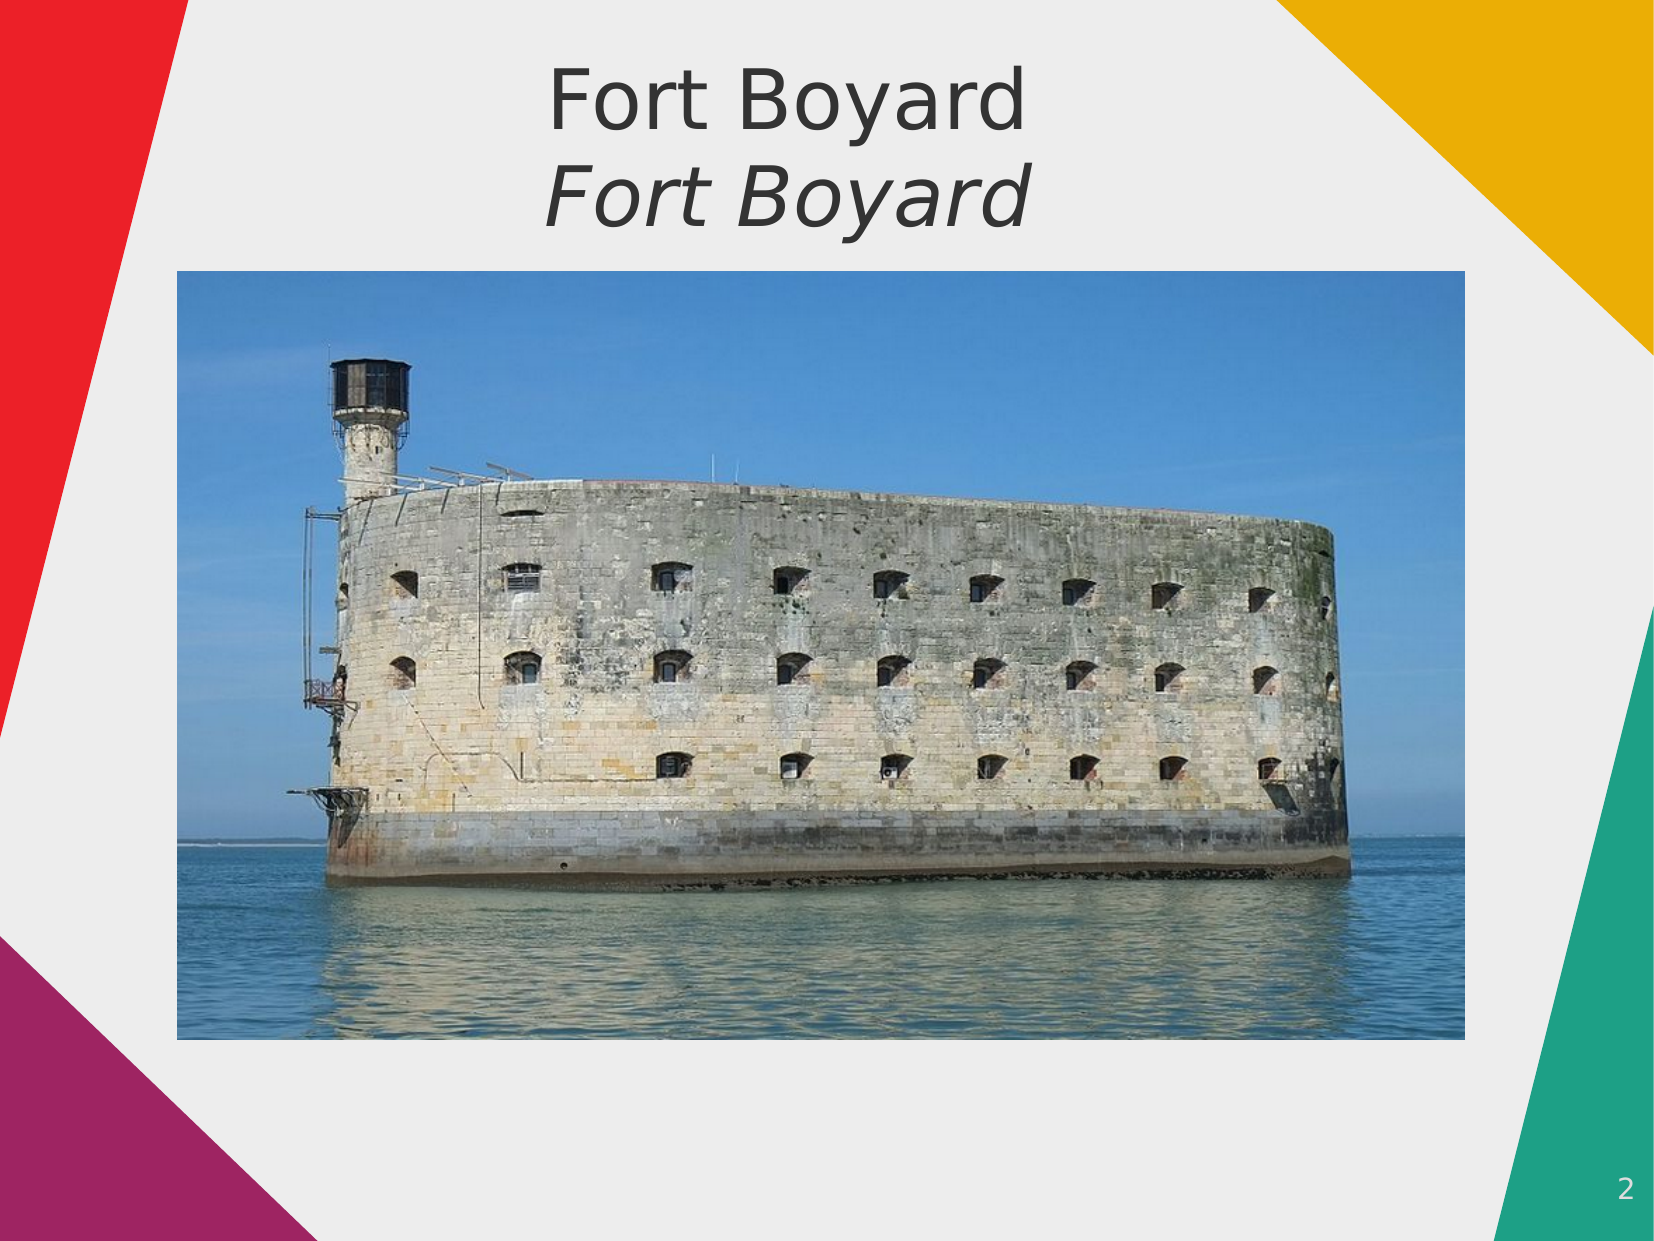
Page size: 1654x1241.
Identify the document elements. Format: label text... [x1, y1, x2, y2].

picture [177, 271, 1465, 1040]
title Fort Boyard Fort Boyard [76, 51, 1501, 249]
